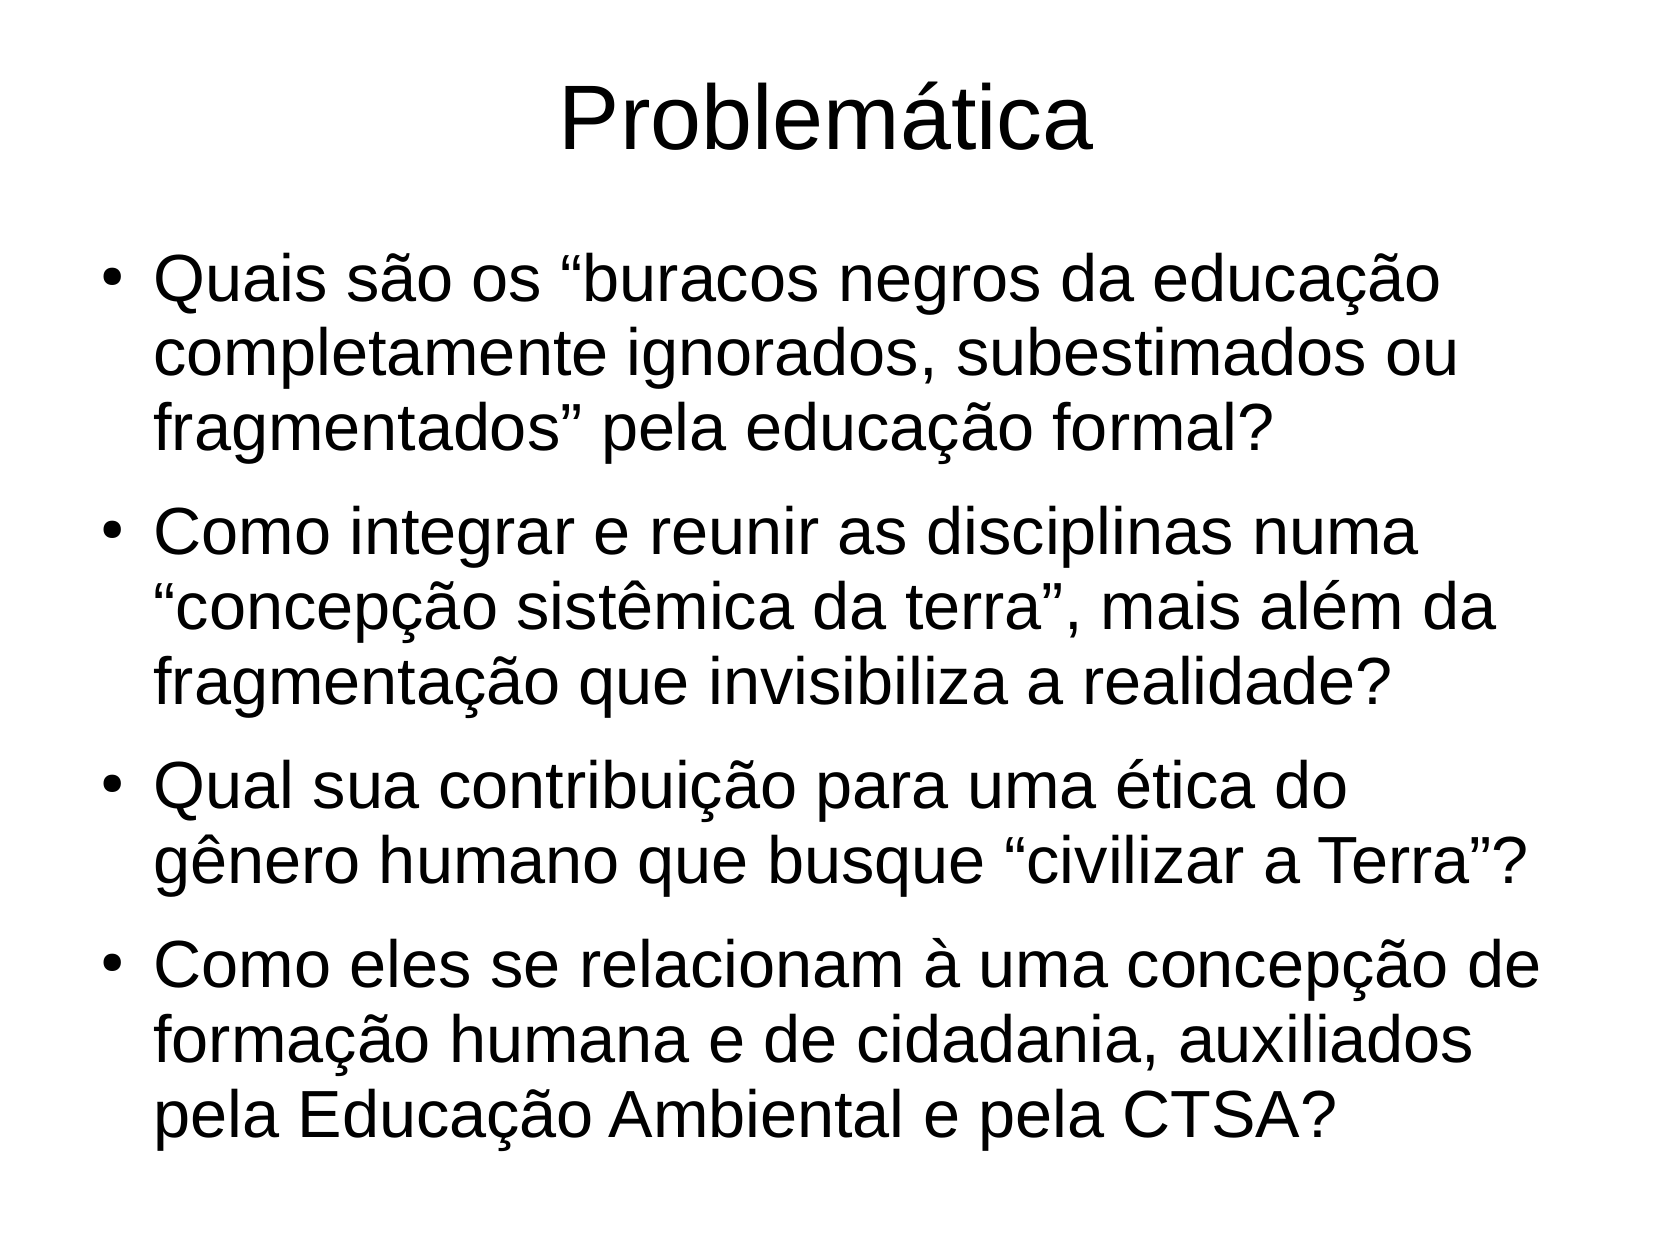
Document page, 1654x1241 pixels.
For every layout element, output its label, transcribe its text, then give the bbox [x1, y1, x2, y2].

list Quais são os “buracos negros da educação completamente ignorados, subestimados ou fragmentados” pela educação formal? Como integrar e reunir as disciplinas numa “concepção sistêmica da terra”, mais além da fragmentação que invisibiliza a realidade? Qual sua contribuição para uma ética do gênero humano que busque “civilizar a Terra”? Como eles se relacionam à uma concepção de formação humana e de cidadania, auxiliados pela Educação Ambiental e pela CTSA? [82, 240, 1571, 1152]
title Problemática [82, 13, 1571, 222]
